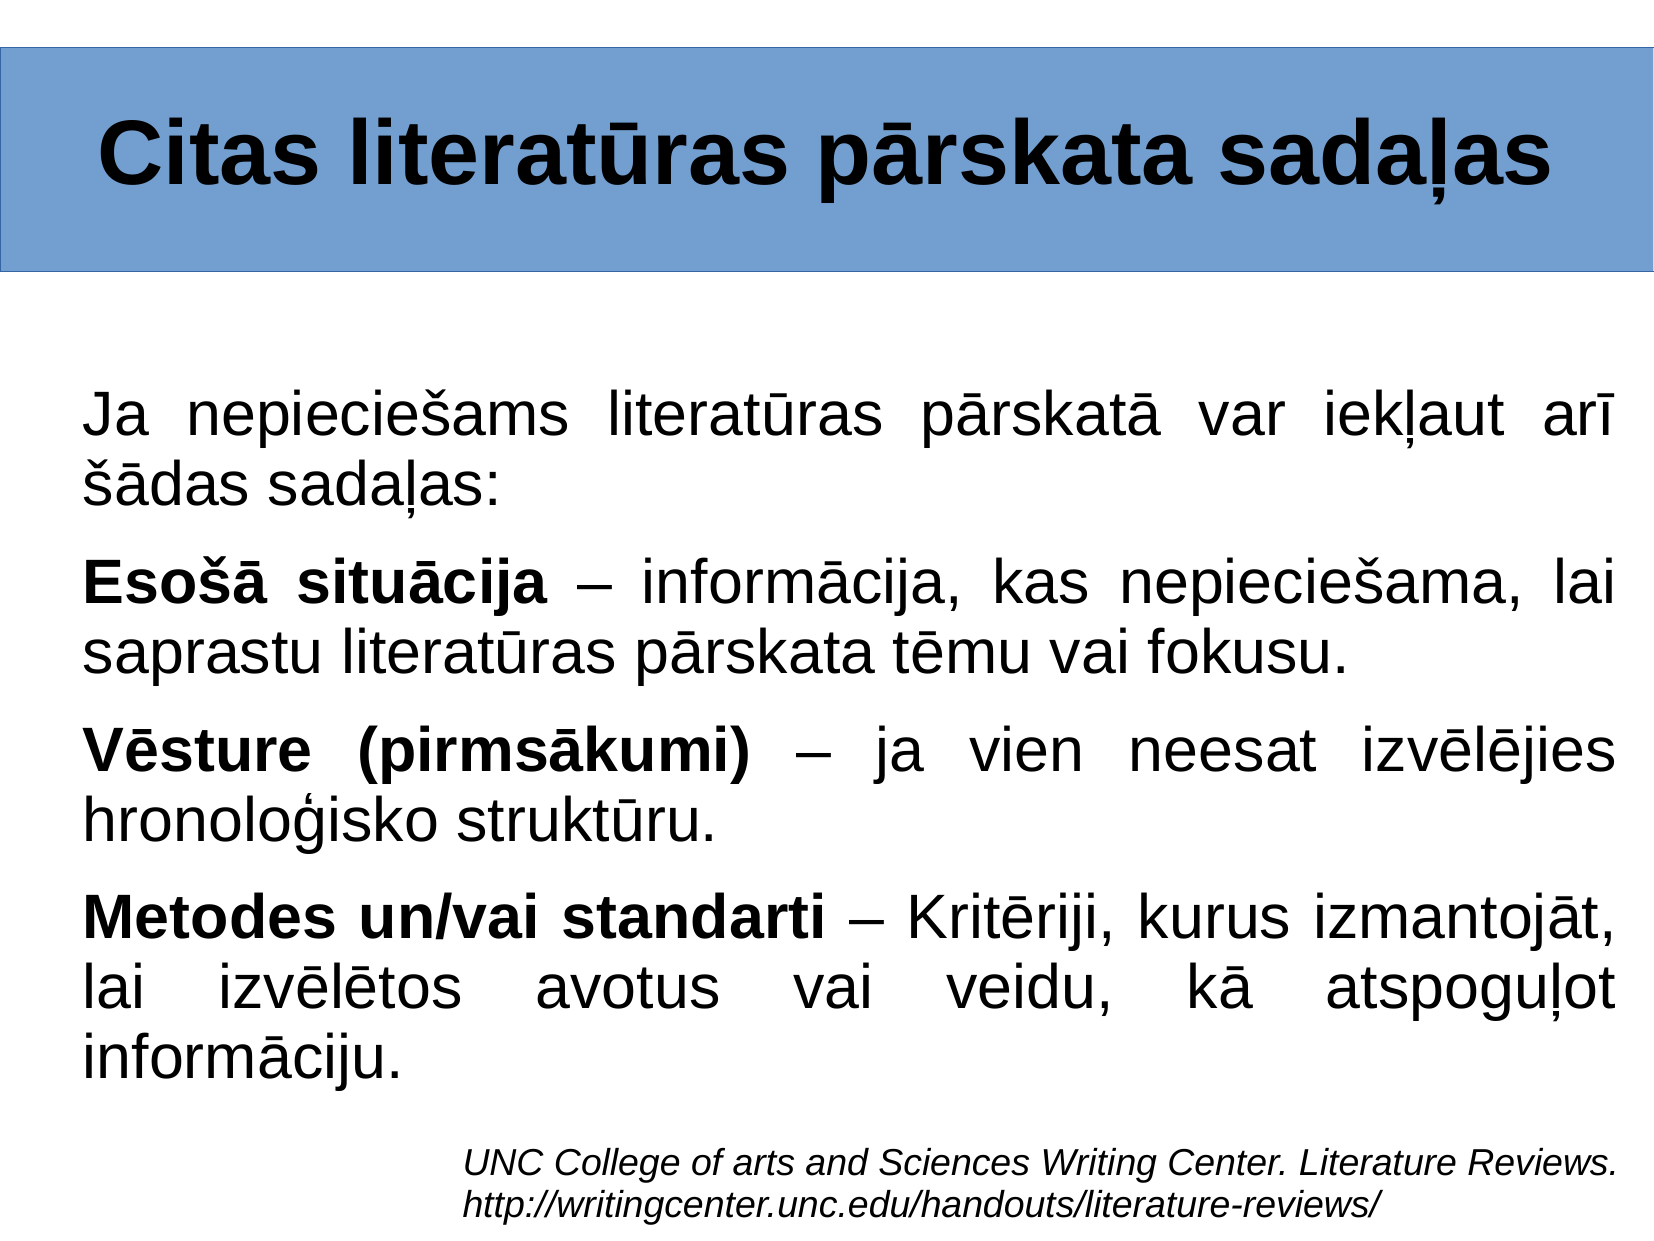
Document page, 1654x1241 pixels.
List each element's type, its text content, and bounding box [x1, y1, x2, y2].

list Ja nepieciešams literatūras pārskatā var iekļaut arī šādas sadaļas: Esošā situācija – informācija, kas nepieciešama, lai saprastu literatūras pārskata tēmu vai fokusu. Vēsture (pirmsākumi) – ja vien neesat izvēlējies hronoloģisko struktūru. Metodes un/vai standarti – Kritēriji, kurus izmantojāt, lai izvēlētos avotus vai veidu, kā atspoguļot informāciju. [82, 378, 1619, 1099]
text_box UNC College of arts and Sciences Writing Center. Literature Reviews. http://writingcenter.unc.edu/handouts/literature-reviews/ [447, 1133, 1646, 1233]
title Citas literatūras pārskata sadaļas [82, 49, 1571, 257]
text_box [0, 47, 1654, 272]
